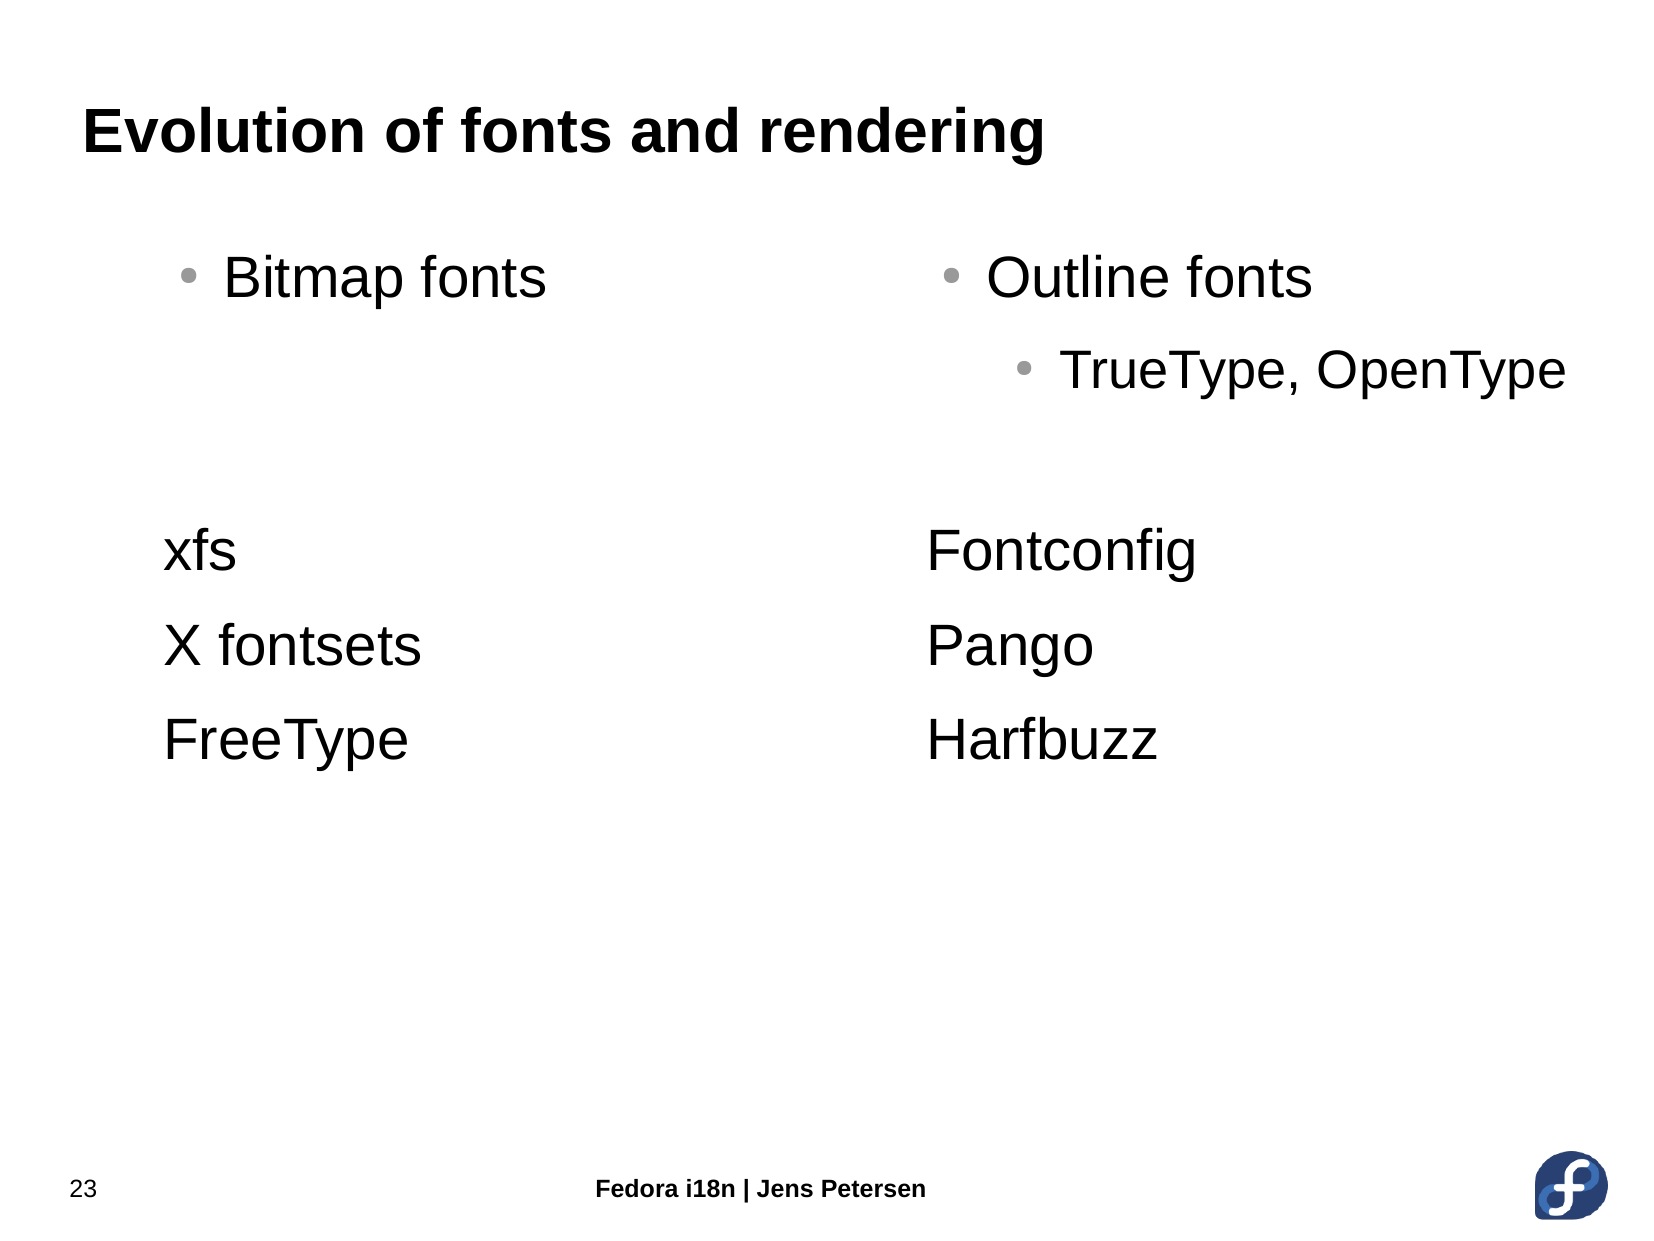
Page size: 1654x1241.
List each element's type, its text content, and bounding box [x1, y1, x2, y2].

picture [1529, 1146, 1613, 1224]
title Evolution of fonts and rendering [82, 37, 1571, 226]
list Outline fonts TrueType, OpenType Fontconfig Pango Harfbuzz [849, 244, 1576, 1039]
list Bitmap fonts xfs X fontsets FreeType [86, 244, 814, 1039]
